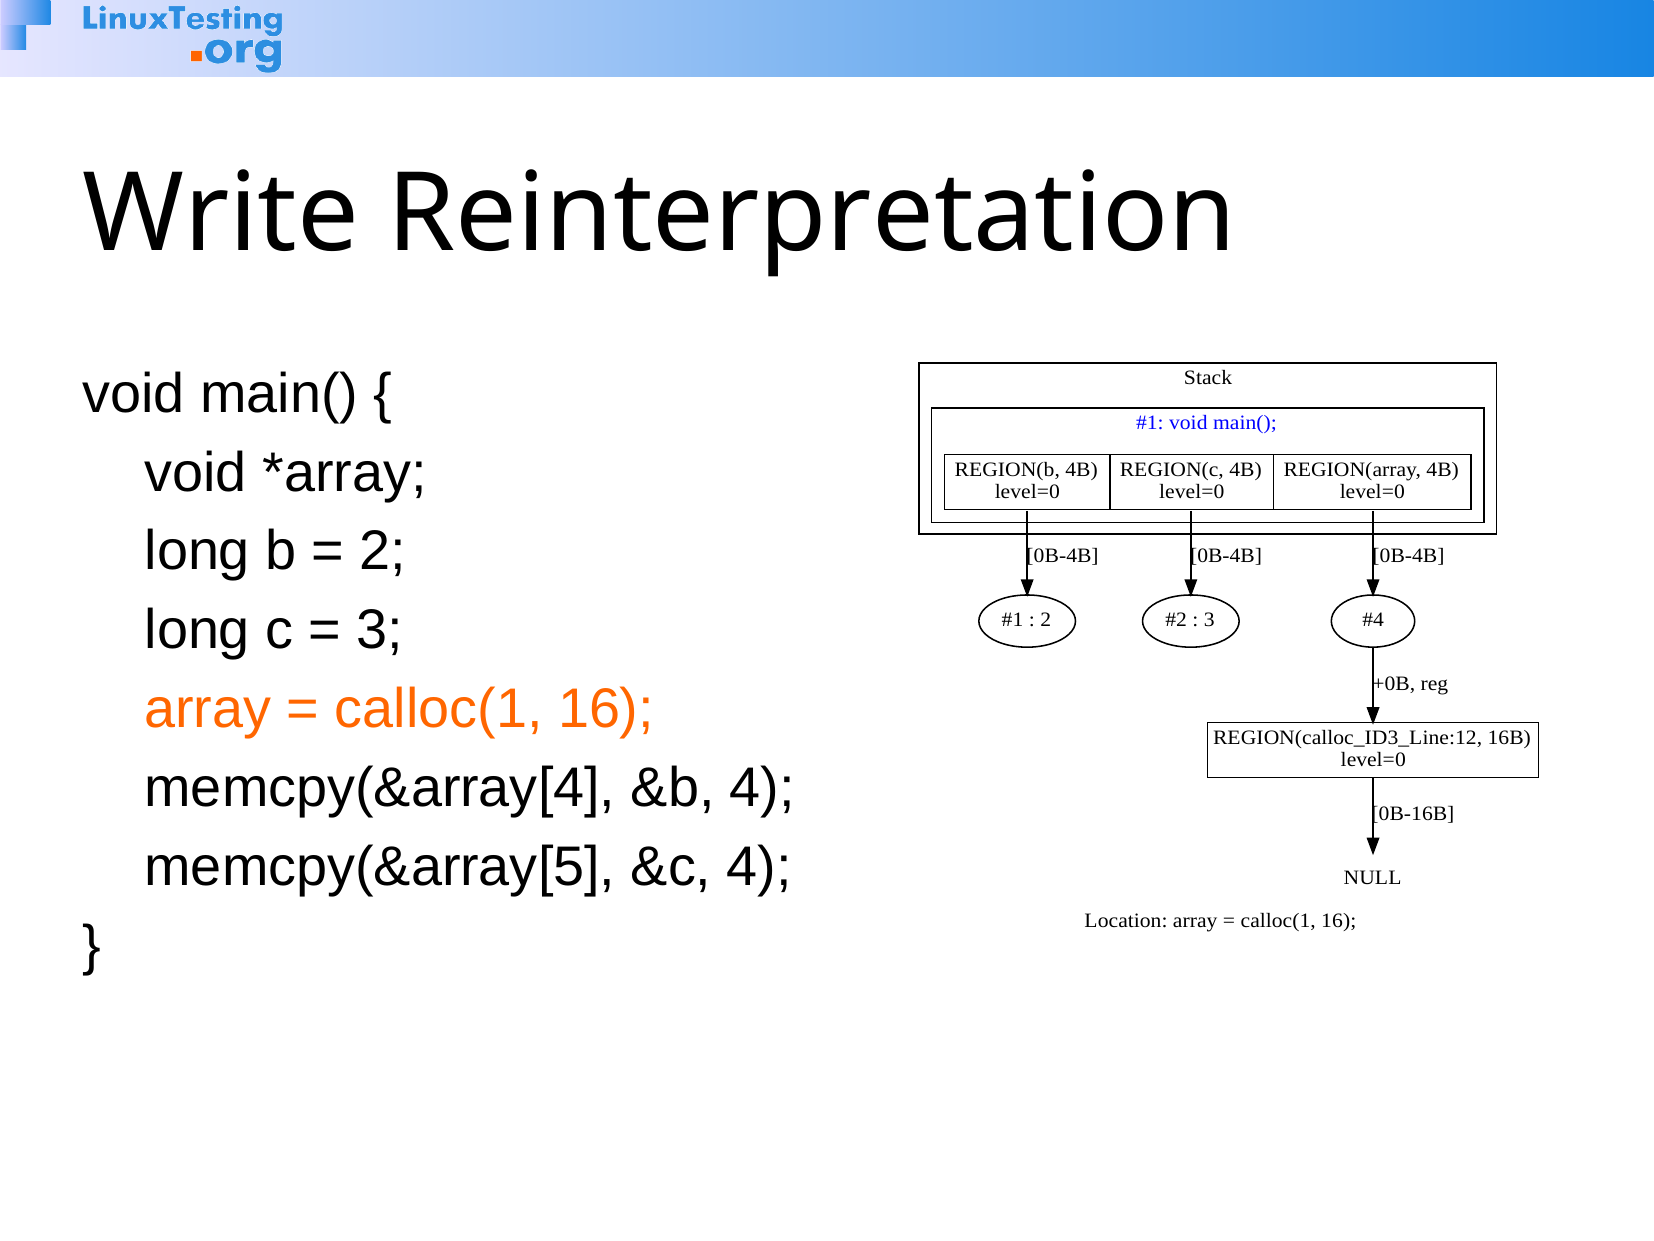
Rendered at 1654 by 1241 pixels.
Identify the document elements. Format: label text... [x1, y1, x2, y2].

picture [900, 345, 1546, 946]
picture [83, 5, 282, 73]
title Write Reinterpretation [82, 76, 1571, 336]
list void main() { void *array; long b = 2; long c = 3; array = calloc(1, 16); memcpy(&array[4], &b, 4); memcpy(&array[5], &c, 4); } [82, 358, 809, 1078]
